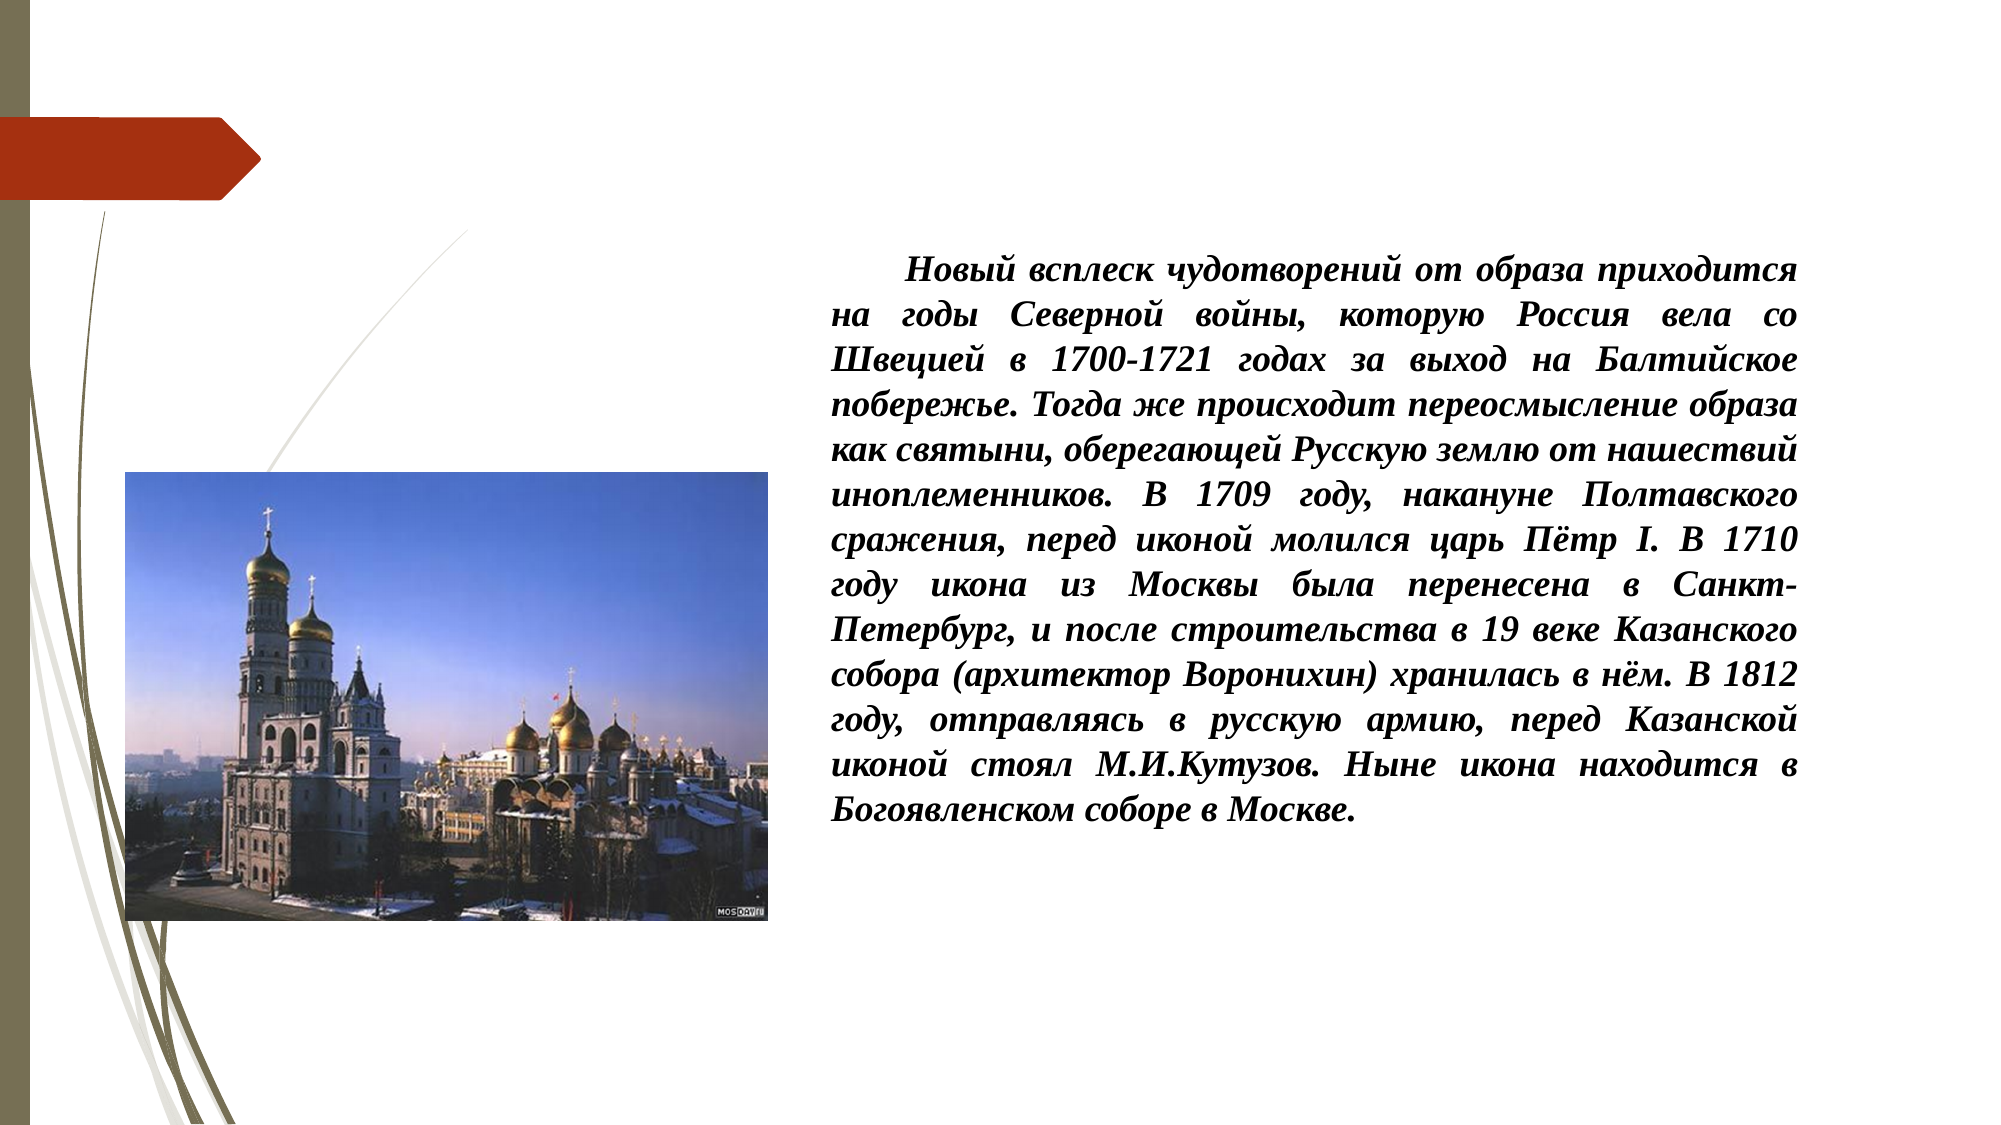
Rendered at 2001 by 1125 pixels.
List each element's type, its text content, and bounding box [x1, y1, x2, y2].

picture [125, 472, 768, 921]
text_box Новый всплеск чудотворений от образа приходится на годы Северной войны, которую Россия вела со Швецией в 1700-1721 годах за выход на Балтийское побережье. Тогда же происходит переосмысление образа как святыни, оберегающей Русскую землю от нашествий иноплеменников. В 1709 году, накануне Полтавского сражения, перед иконой молился царь Пётр I. В 1710 году икона из Москвы была перенесена в Санкт-Петербург, и после строительства в 19 веке Казанского собора (архитектор Воронихин) хранилась в нём. В 1812 году, отправляясь в русскую армию, перед Казанской иконой стоял М.И.Кутузов. Ныне икона находится в Богоявленском соборе в Москве. [816, 236, 1814, 837]
